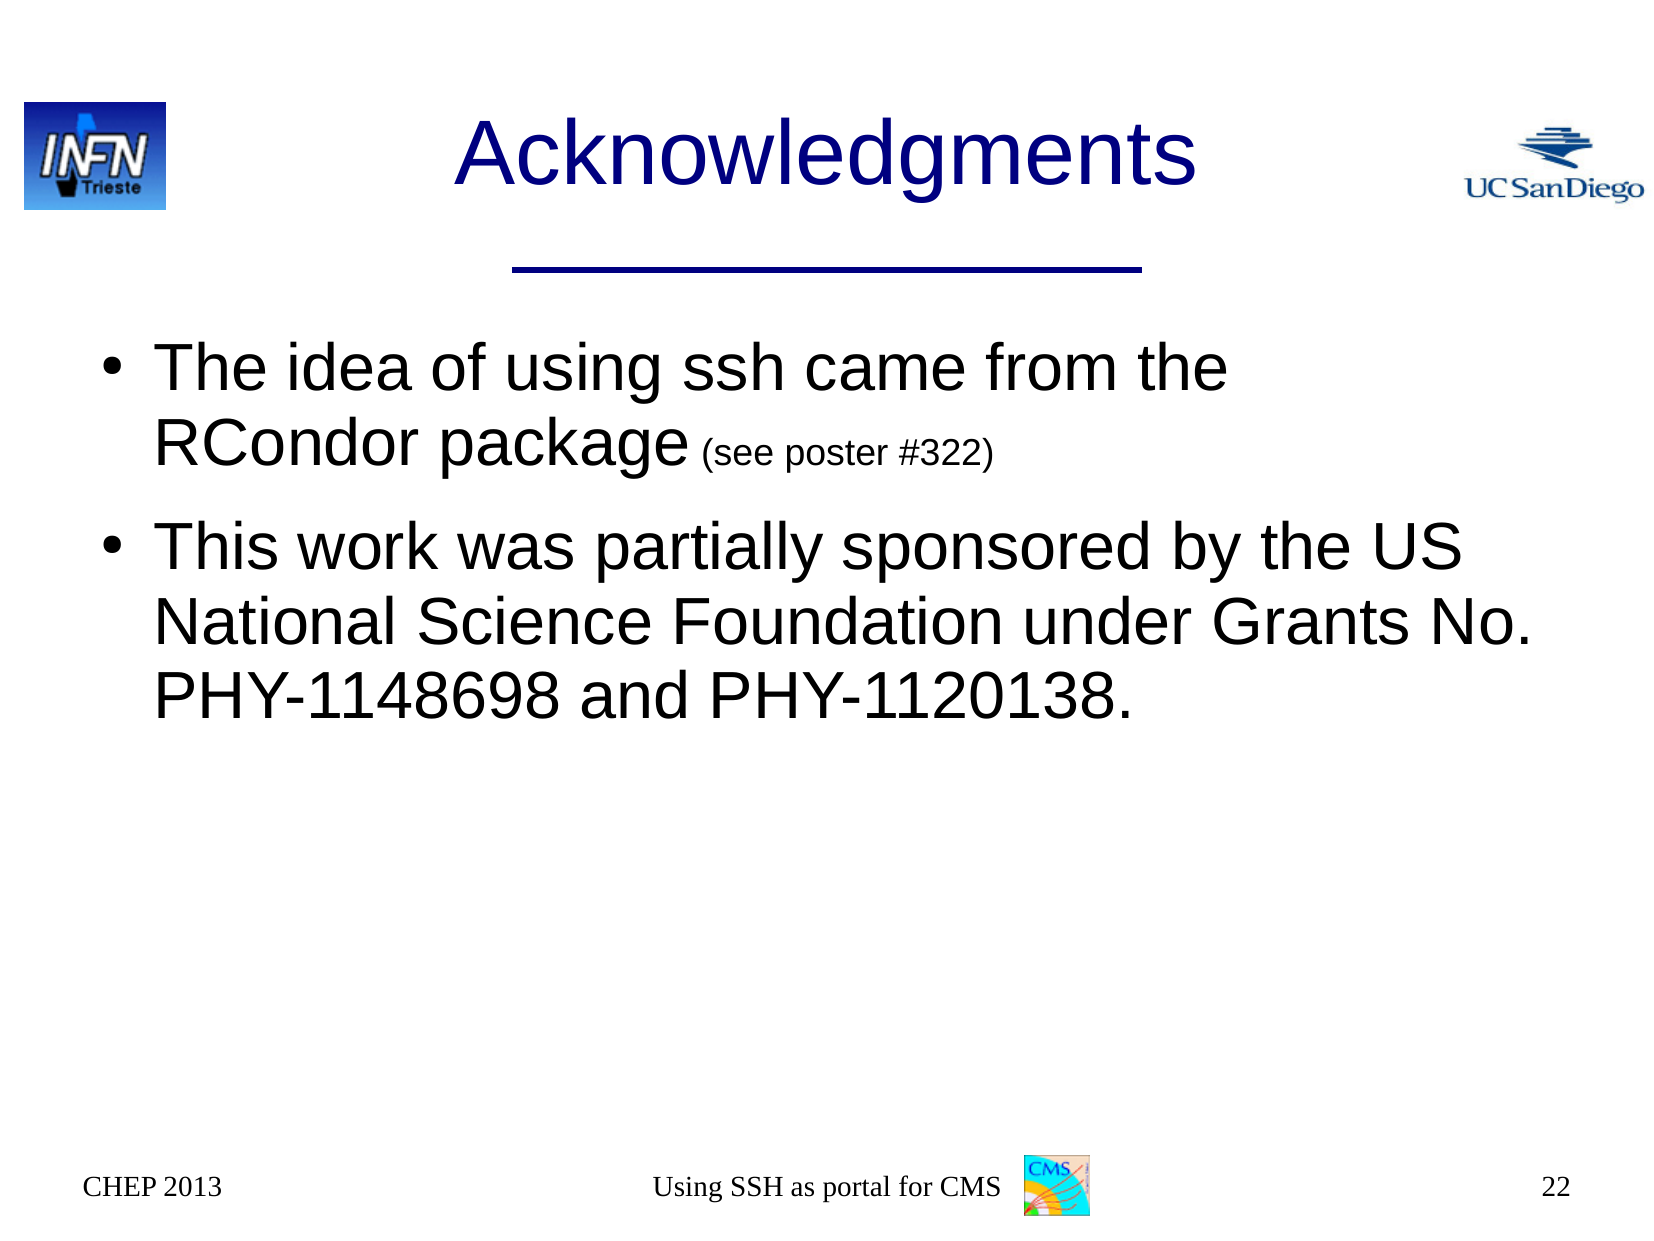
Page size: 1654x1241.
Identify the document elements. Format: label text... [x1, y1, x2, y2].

list The idea of using ssh came from the RCondor package (see poster #322) This work was partially sponsored by the US National Science Foundation under Grants No. PHY-1148698 and PHY-1120138. [82, 330, 1538, 1050]
title Acknowledgments [82, 49, 1571, 257]
picture [1024, 1155, 1090, 1216]
picture [24, 102, 82, 210]
picture [1571, 89, 1654, 240]
